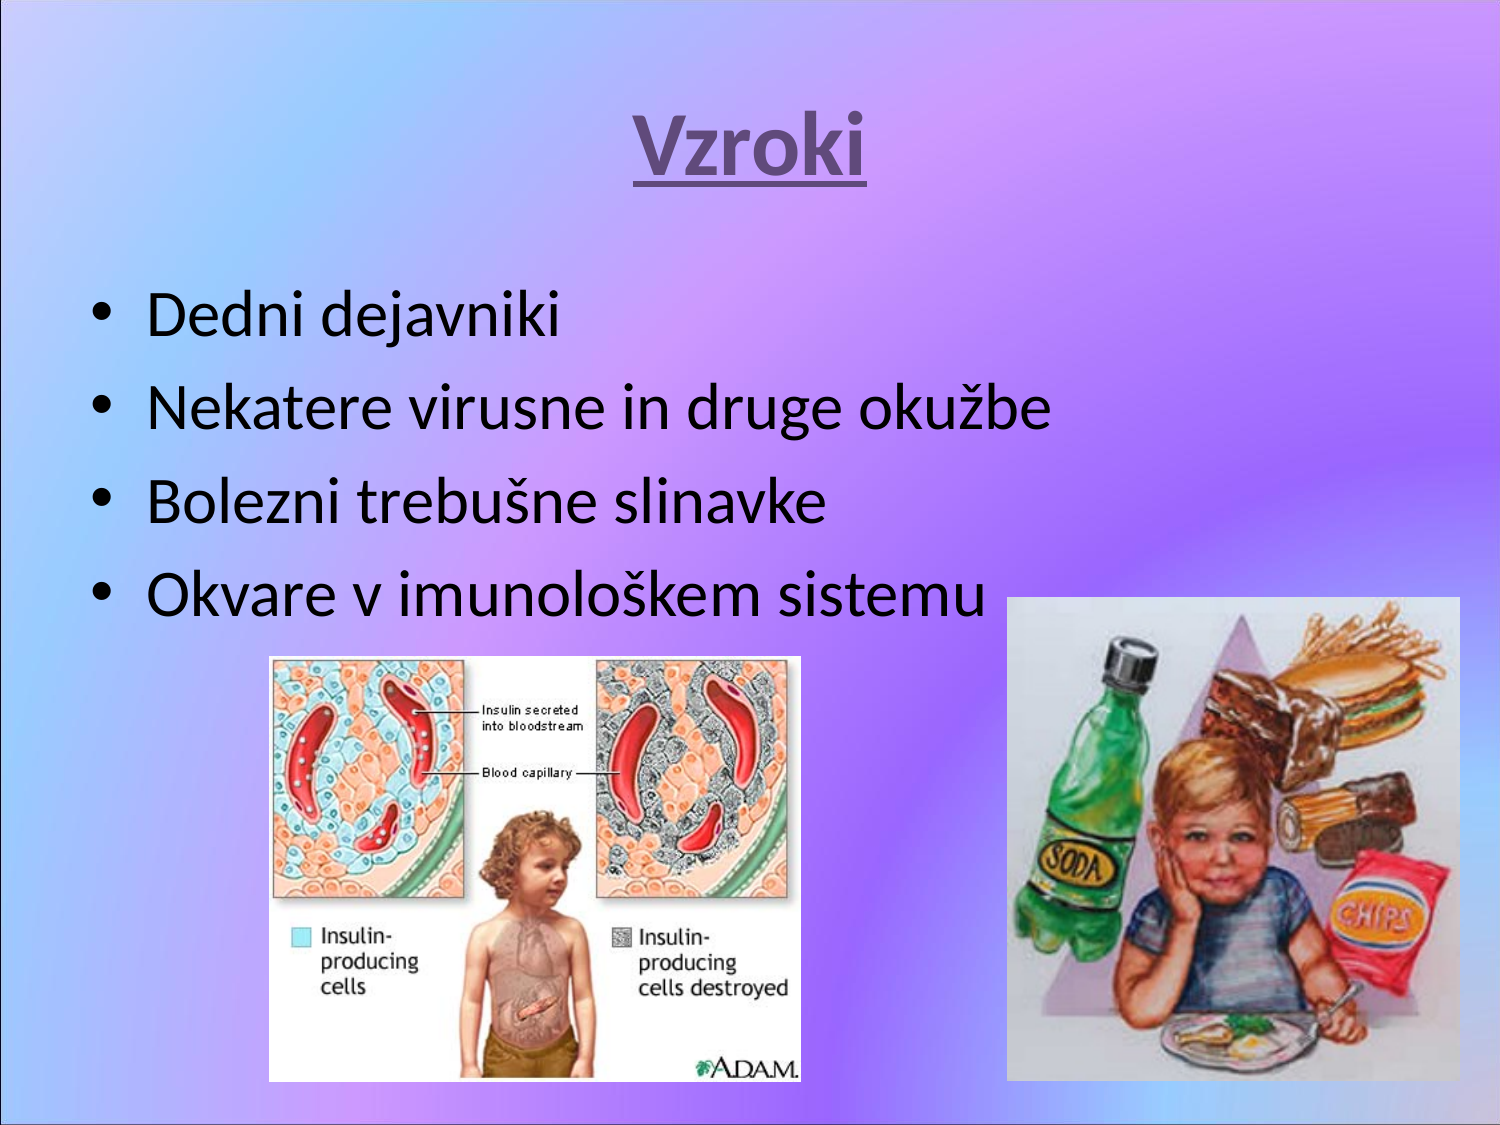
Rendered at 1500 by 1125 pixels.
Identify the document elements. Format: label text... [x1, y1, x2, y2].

list Dedni dejavniki Nekatere virusne in druge okužbe Bolezni trebušne slinavke Okvare v imunološkem sistemu [75, 262, 1425, 1005]
title Vzroki [75, 45, 1425, 233]
picture [0, 0, 1500, 1125]
